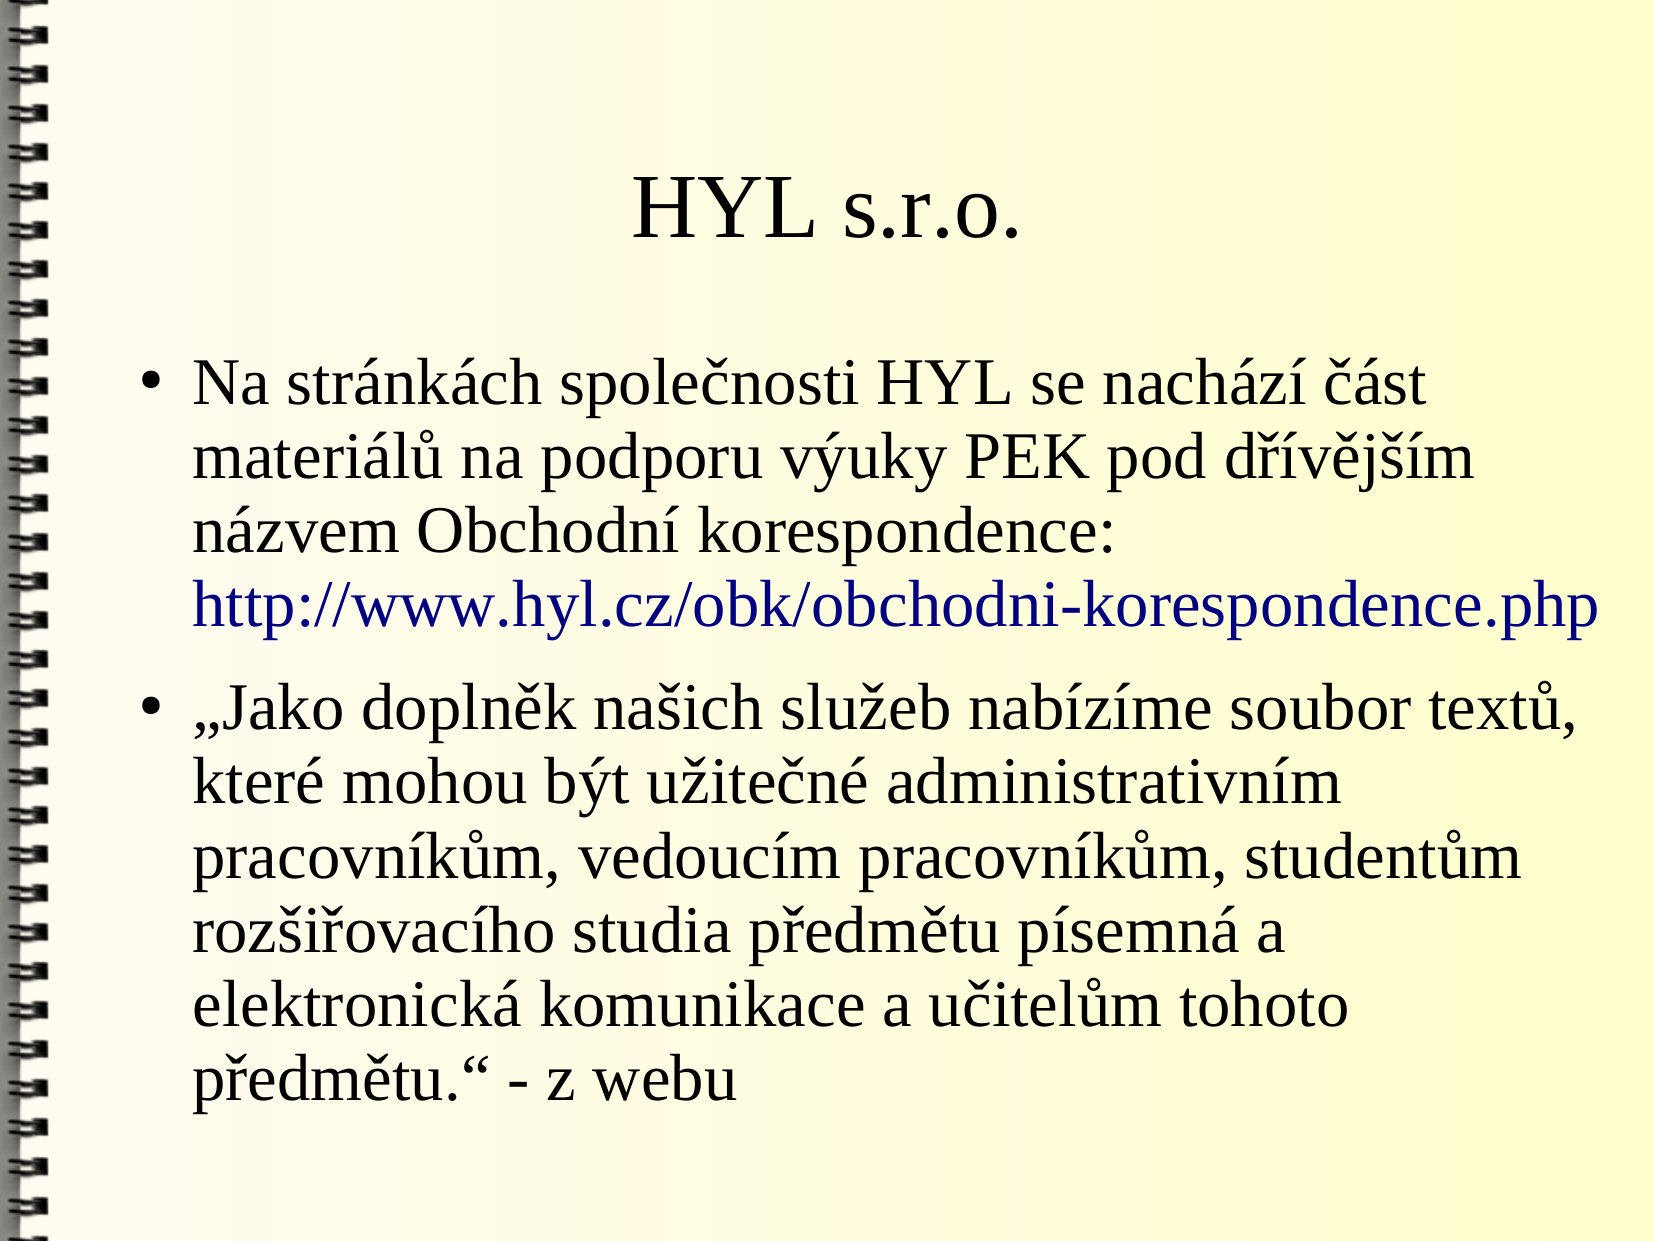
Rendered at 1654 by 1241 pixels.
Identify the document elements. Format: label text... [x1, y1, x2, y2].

picture [0, 0, 1654, 1241]
title HYL s.r.o. [121, 102, 1534, 311]
list Na stránkách společnosti HYL se nachází část materiálů na podporu výuky PEK pod dřívějším názvem Obchodní korespondence: http://www.hyl.cz/obk/obchodni-korespondence.php „Jako doplněk našich služeb nabízíme soubor textů, které mohou být užitečné administrativním pracovníkům, vedoucím pracovníkům, studentům rozšiřovacího studia předmětu písemná a elektronická komunikace a učitelům tohoto předmětu.“ - z webu [121, 344, 1625, 1164]
